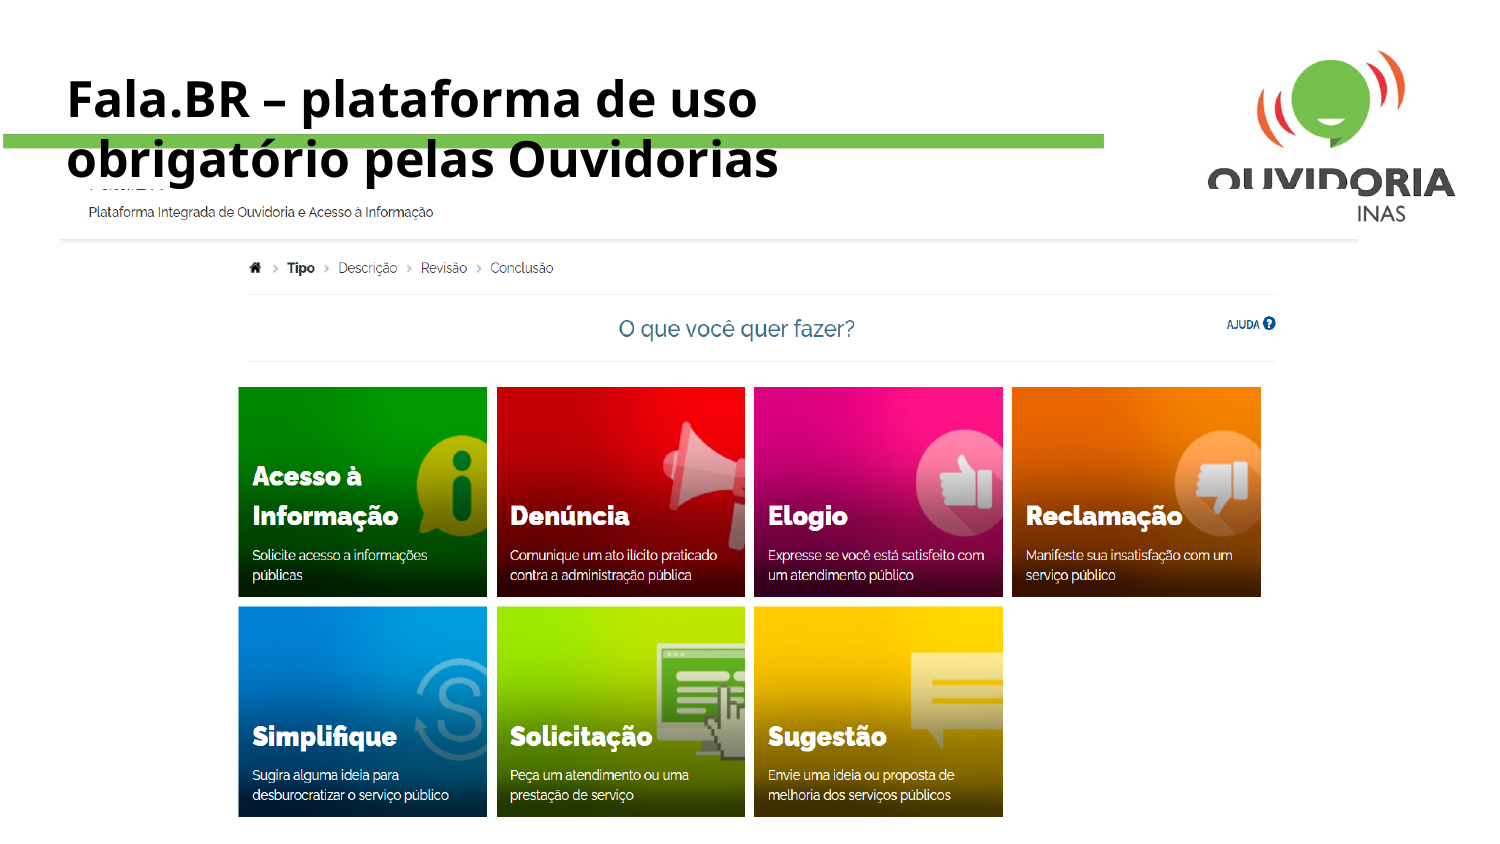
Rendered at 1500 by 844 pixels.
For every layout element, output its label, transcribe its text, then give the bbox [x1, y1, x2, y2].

picture [3, 0, 1500, 844]
text_box Fala.BR – plataforma de uso obrigatório pelas Ouvidorias [51, 52, 1054, 130]
